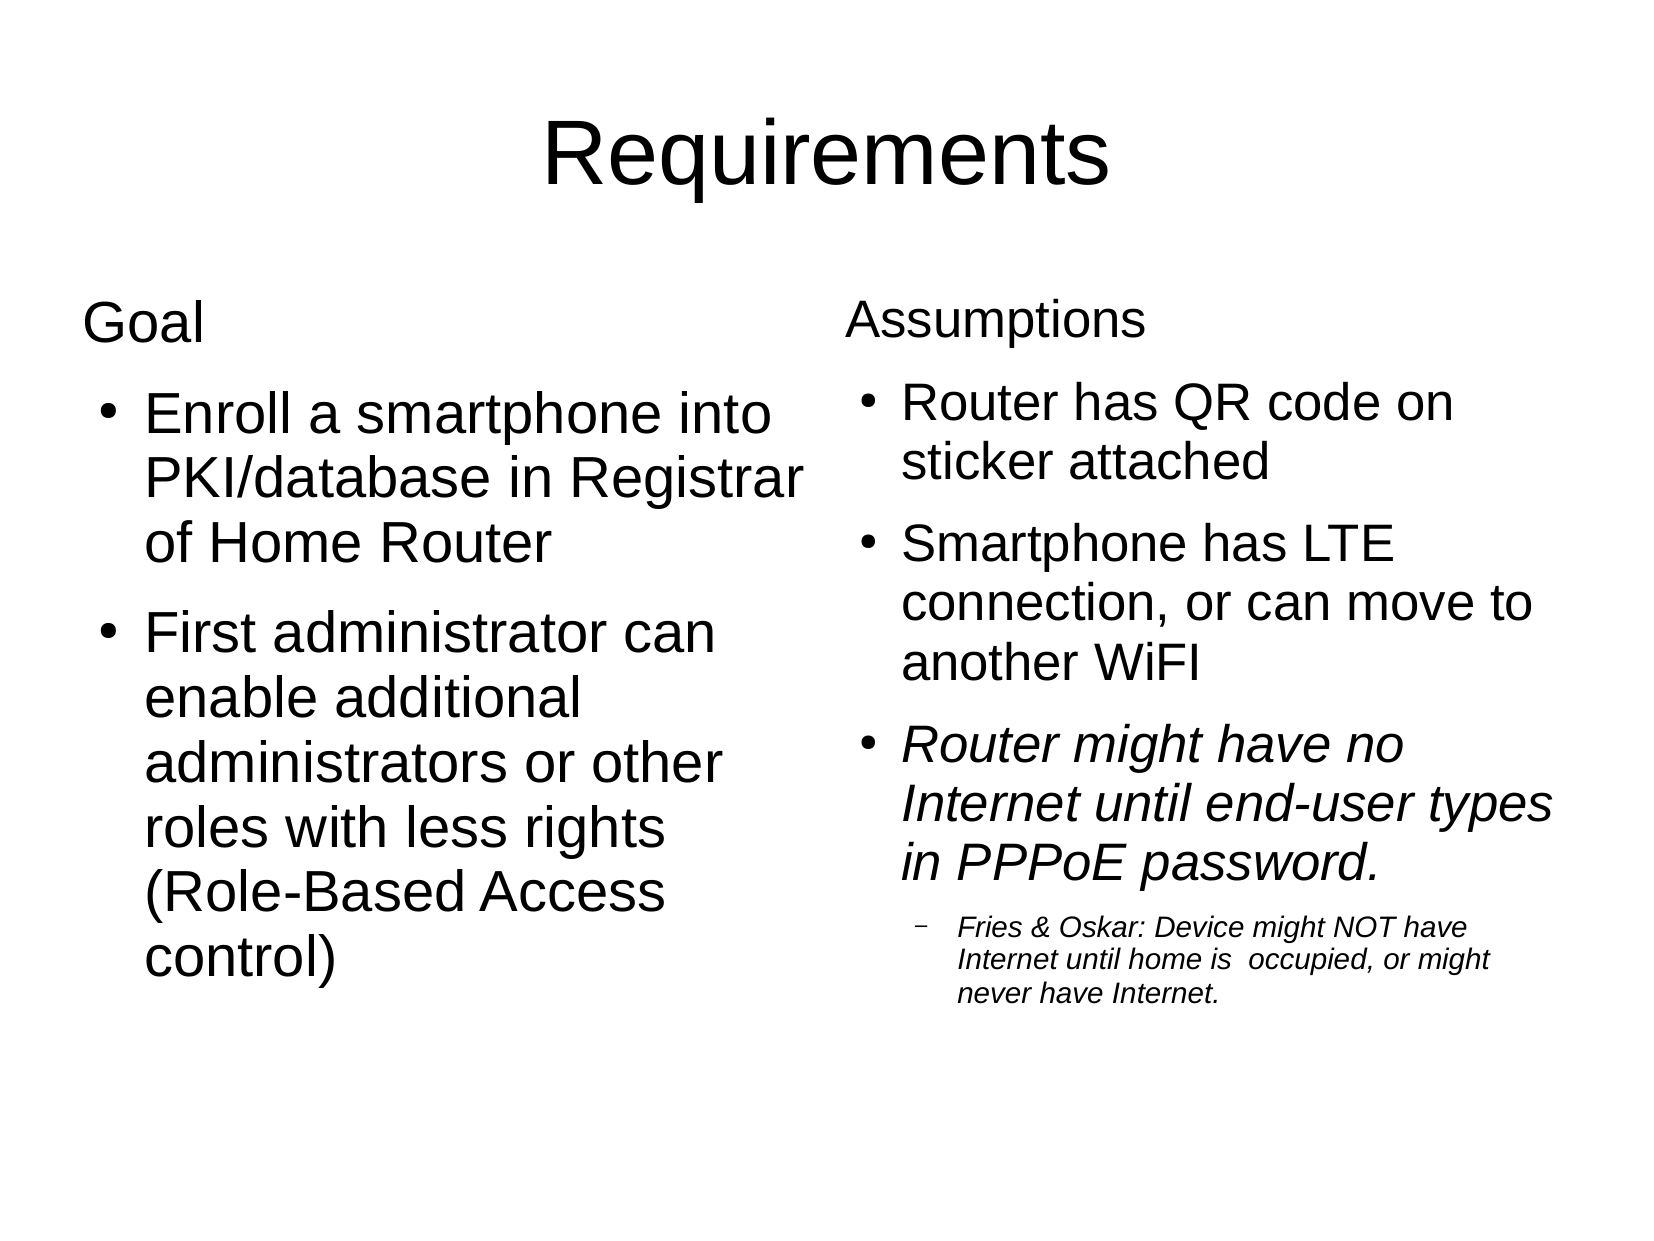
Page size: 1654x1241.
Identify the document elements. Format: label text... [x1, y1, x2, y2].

list Goal Enroll a smartphone into PKI/database in Registrar of Home Router First administrator can enable additional administrators or other roles with less rights (Role-Based Access control) [82, 290, 809, 1010]
title Requirements [82, 49, 1571, 257]
list Assumptions Router has QR code on sticker attached Smartphone has LTE connection, or can move to another WiFI Router might have no Internet until end-user types in PPPoE password. Fries & Oskar: Device might NOT have Internet until home is occupied, or might never have Internet. [845, 290, 1572, 1010]
